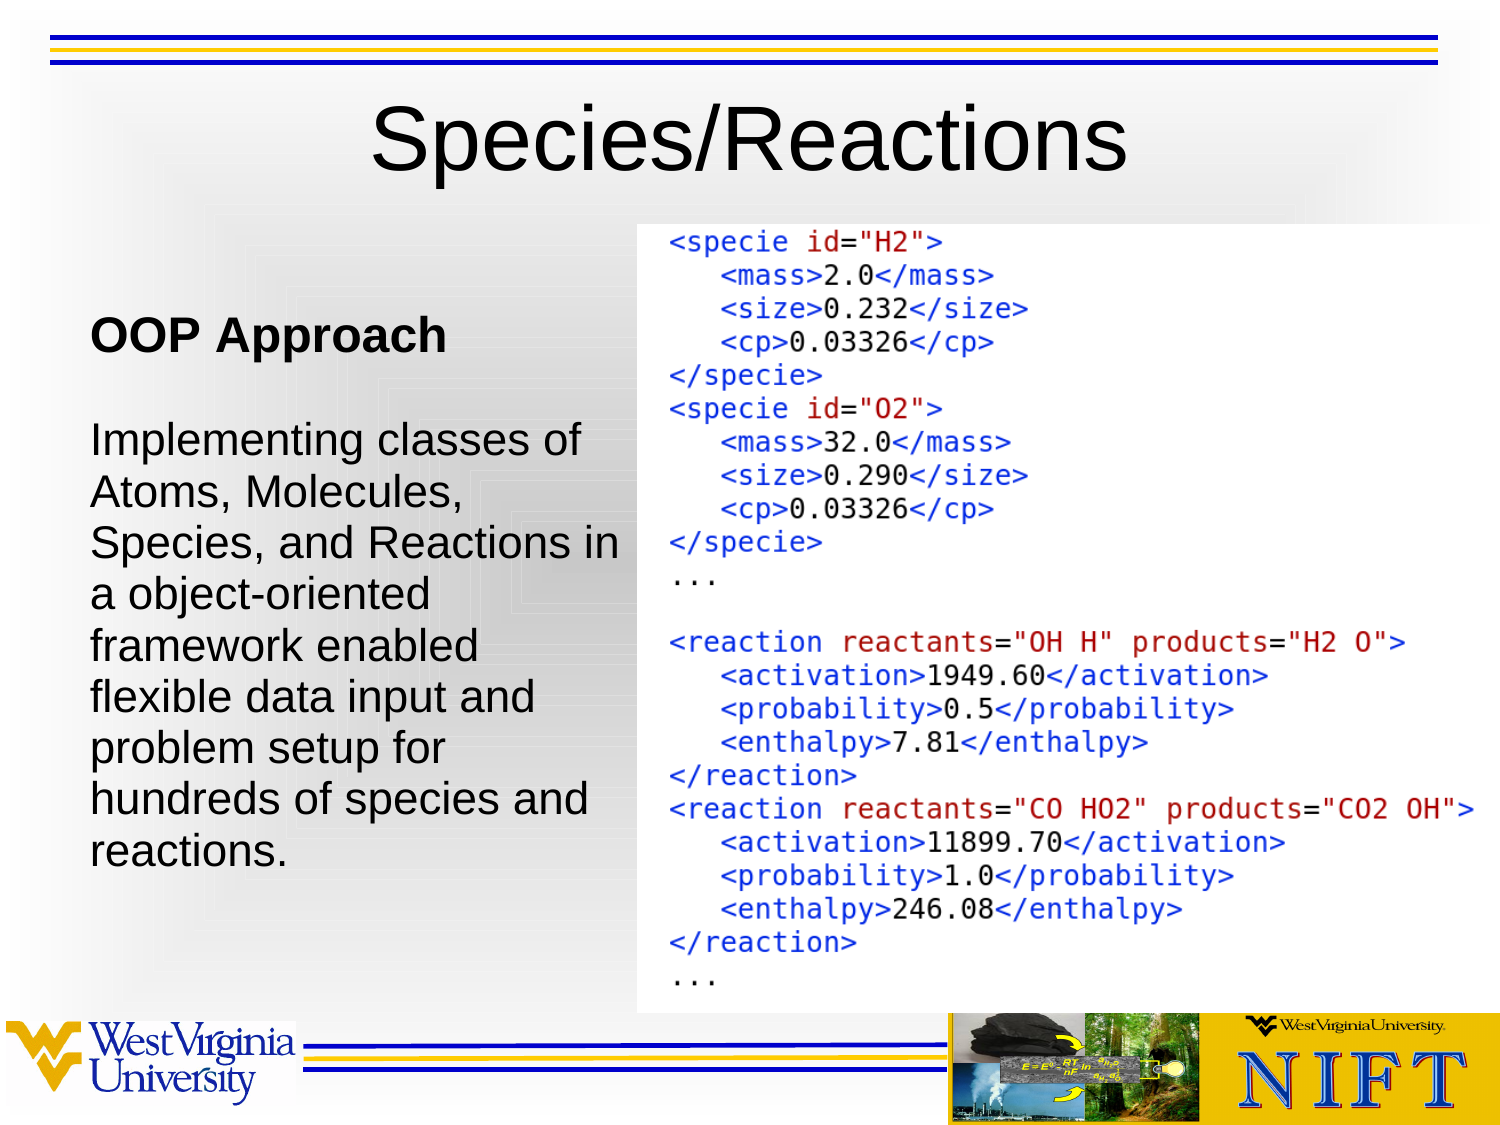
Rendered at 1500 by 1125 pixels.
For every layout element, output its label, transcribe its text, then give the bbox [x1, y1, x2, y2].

text_box OOP Approach Implementing classes of Atoms, Molecules, Species, and Reactions in a object-oriented framework enabled flexible data input and problem setup for hundreds of species and reactions. [75, 299, 638, 884]
picture [637, 224, 1500, 1125]
title Species/Reactions [75, 52, 1426, 226]
